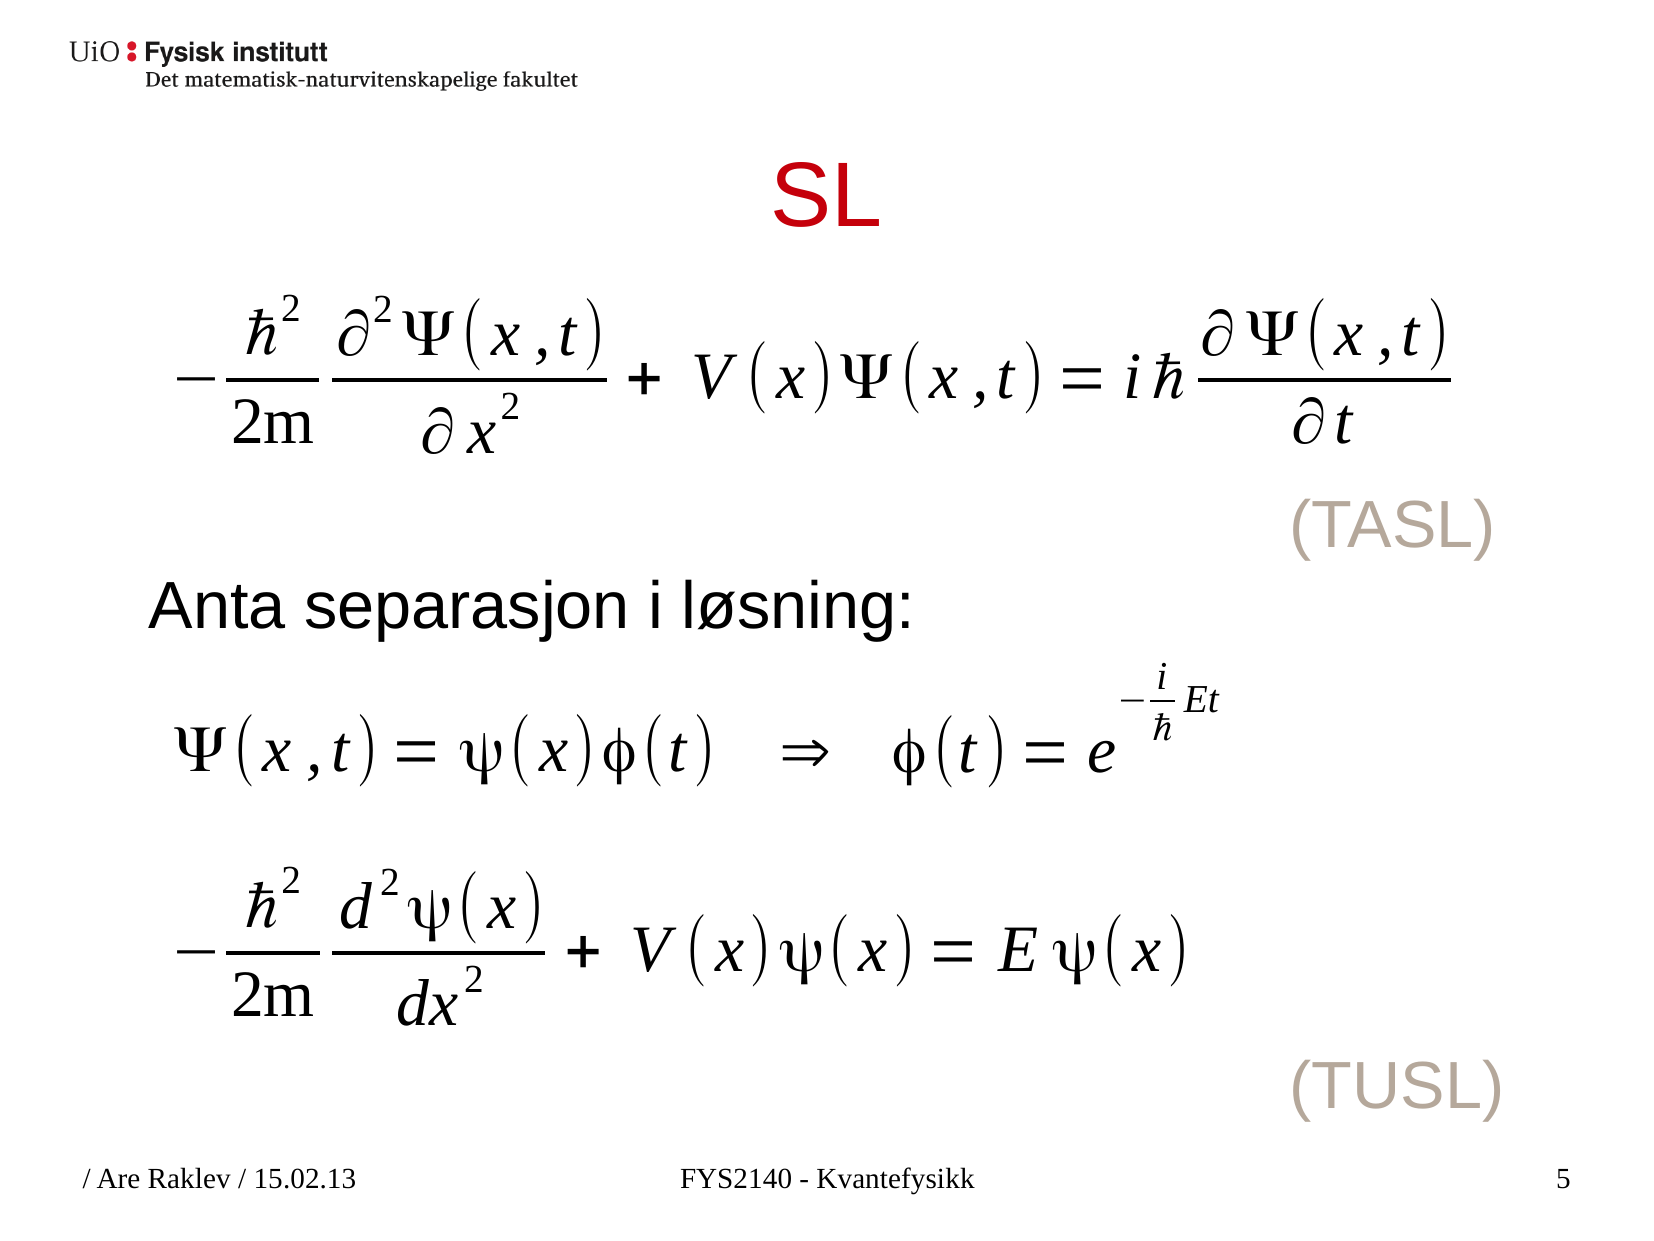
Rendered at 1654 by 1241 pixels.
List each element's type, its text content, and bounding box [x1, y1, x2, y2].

picture [68, 37, 581, 93]
text_box (TASL) [1275, 479, 1538, 570]
text_box (TUSL) [1275, 1040, 1538, 1131]
chart [165, 710, 722, 791]
chart [165, 285, 1460, 468]
chart [774, 653, 1226, 792]
chart [165, 858, 1195, 1041]
title SL [82, 90, 1571, 298]
text_box Anta separasjon i løsning: [134, 560, 1072, 650]
